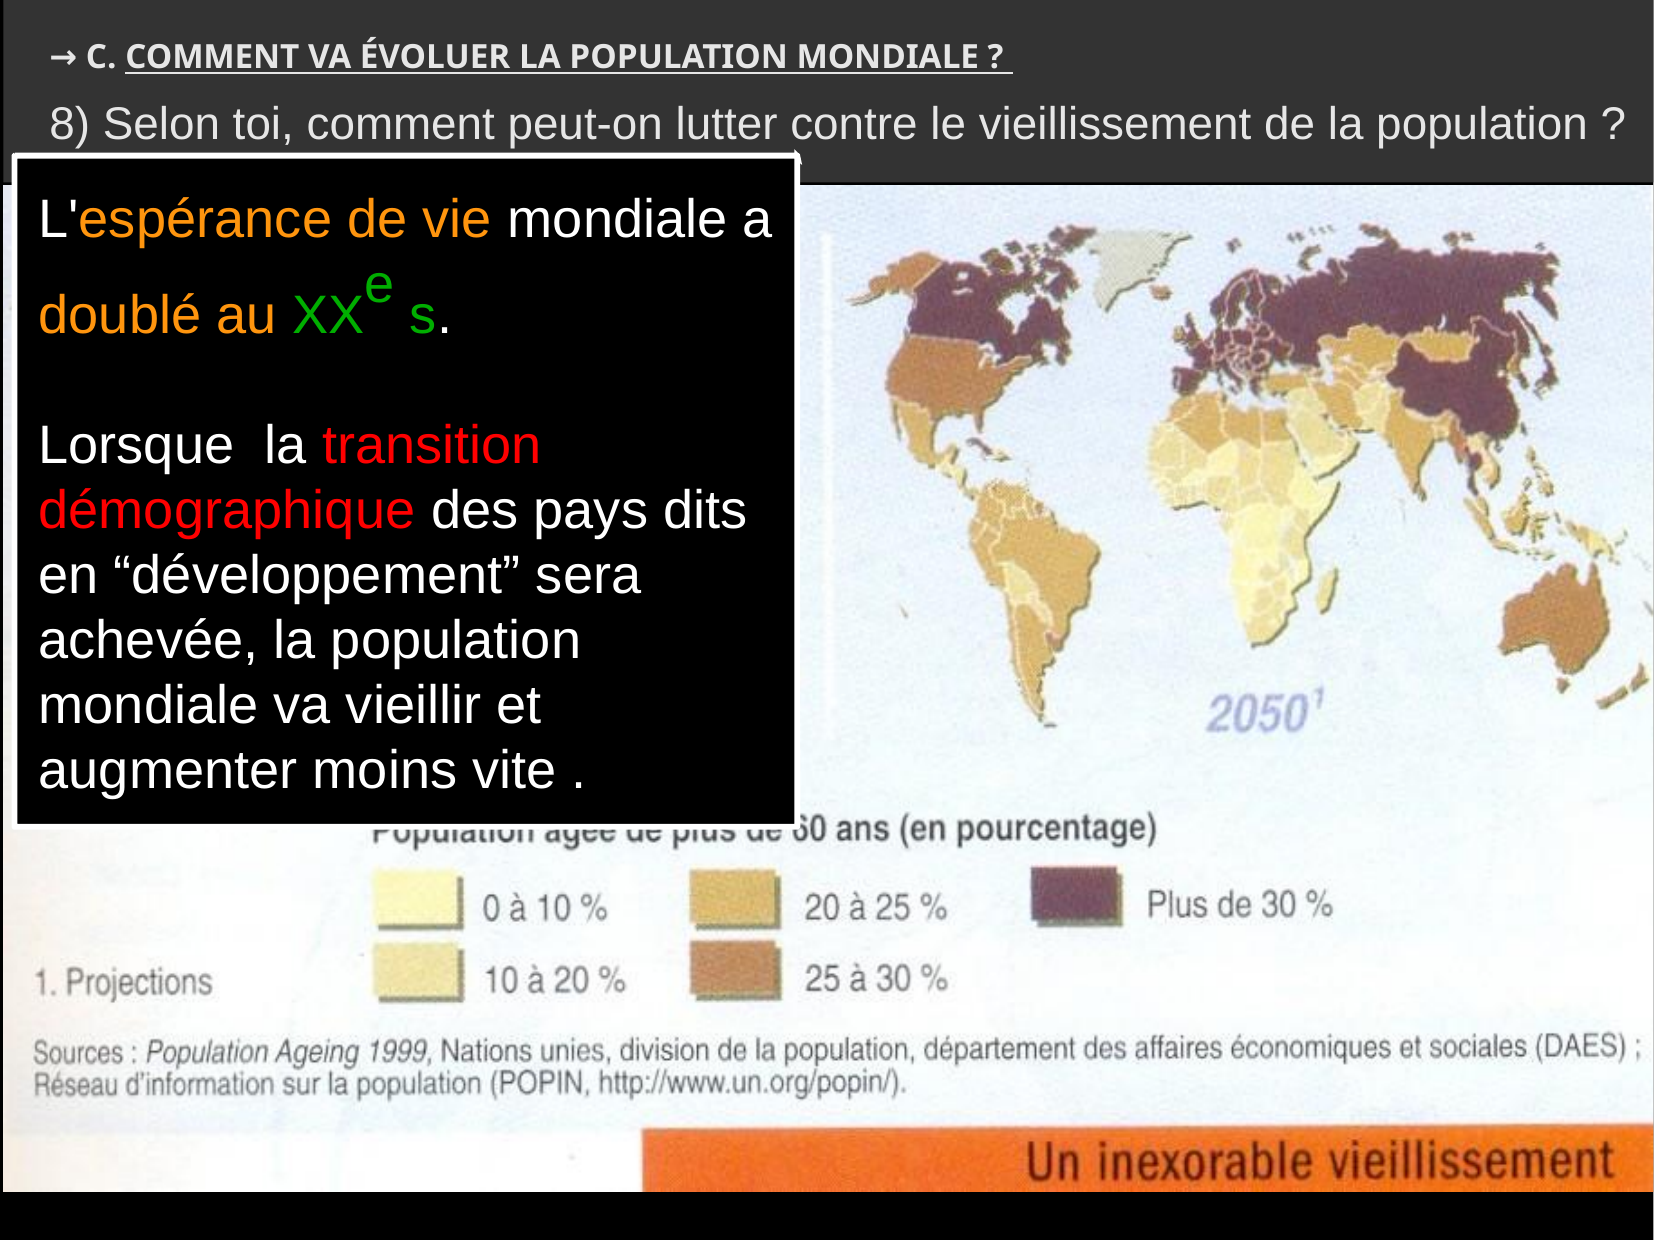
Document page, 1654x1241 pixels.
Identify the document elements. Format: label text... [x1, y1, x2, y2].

picture [3, 185, 1654, 1192]
text_box L'espérance de vie mondiale a doublé au XXe s. Lorsque la transition démographique des pays dits en “développement” sera achevée, la population mondiale va vieillir et augmenter moins vite . [14, 155, 798, 827]
text_box → C. COMMENT VA ÉVOLUER LA POPULATION MONDIALE ? 8) Selon toi, comment peut-on lutter contre le vieillissement de la population ? [3, 0, 1654, 183]
